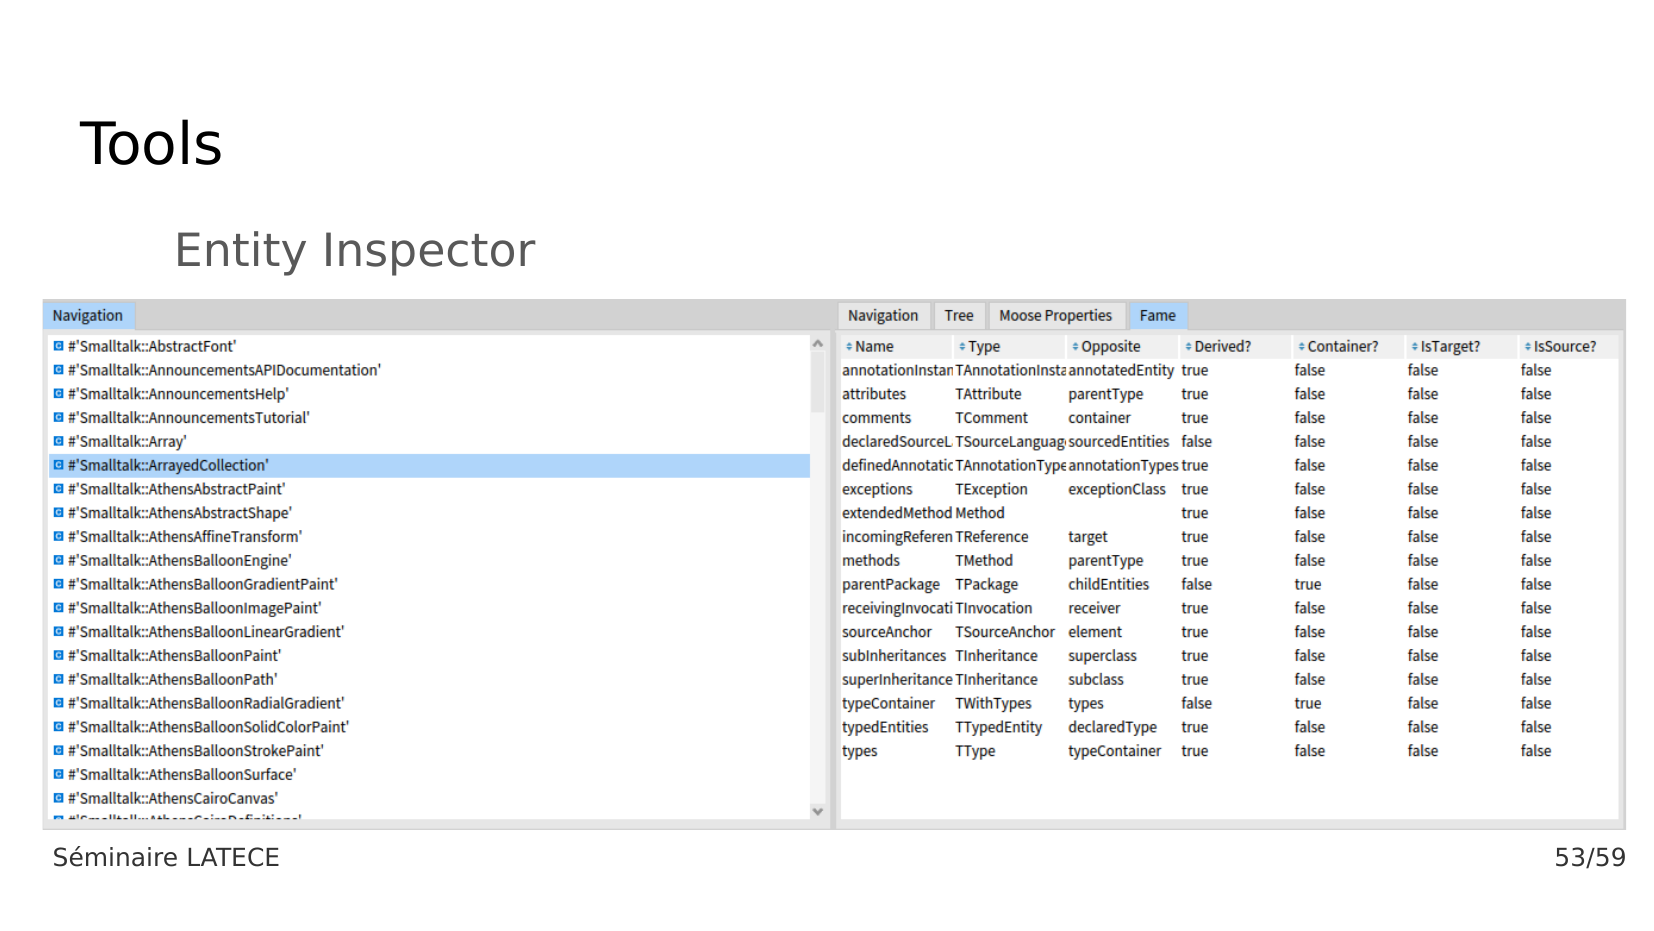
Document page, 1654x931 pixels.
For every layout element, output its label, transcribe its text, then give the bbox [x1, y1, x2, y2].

title Tools [80, 97, 1479, 192]
list Entity Inspector [157, 223, 1578, 299]
picture [42, 299, 1627, 831]
